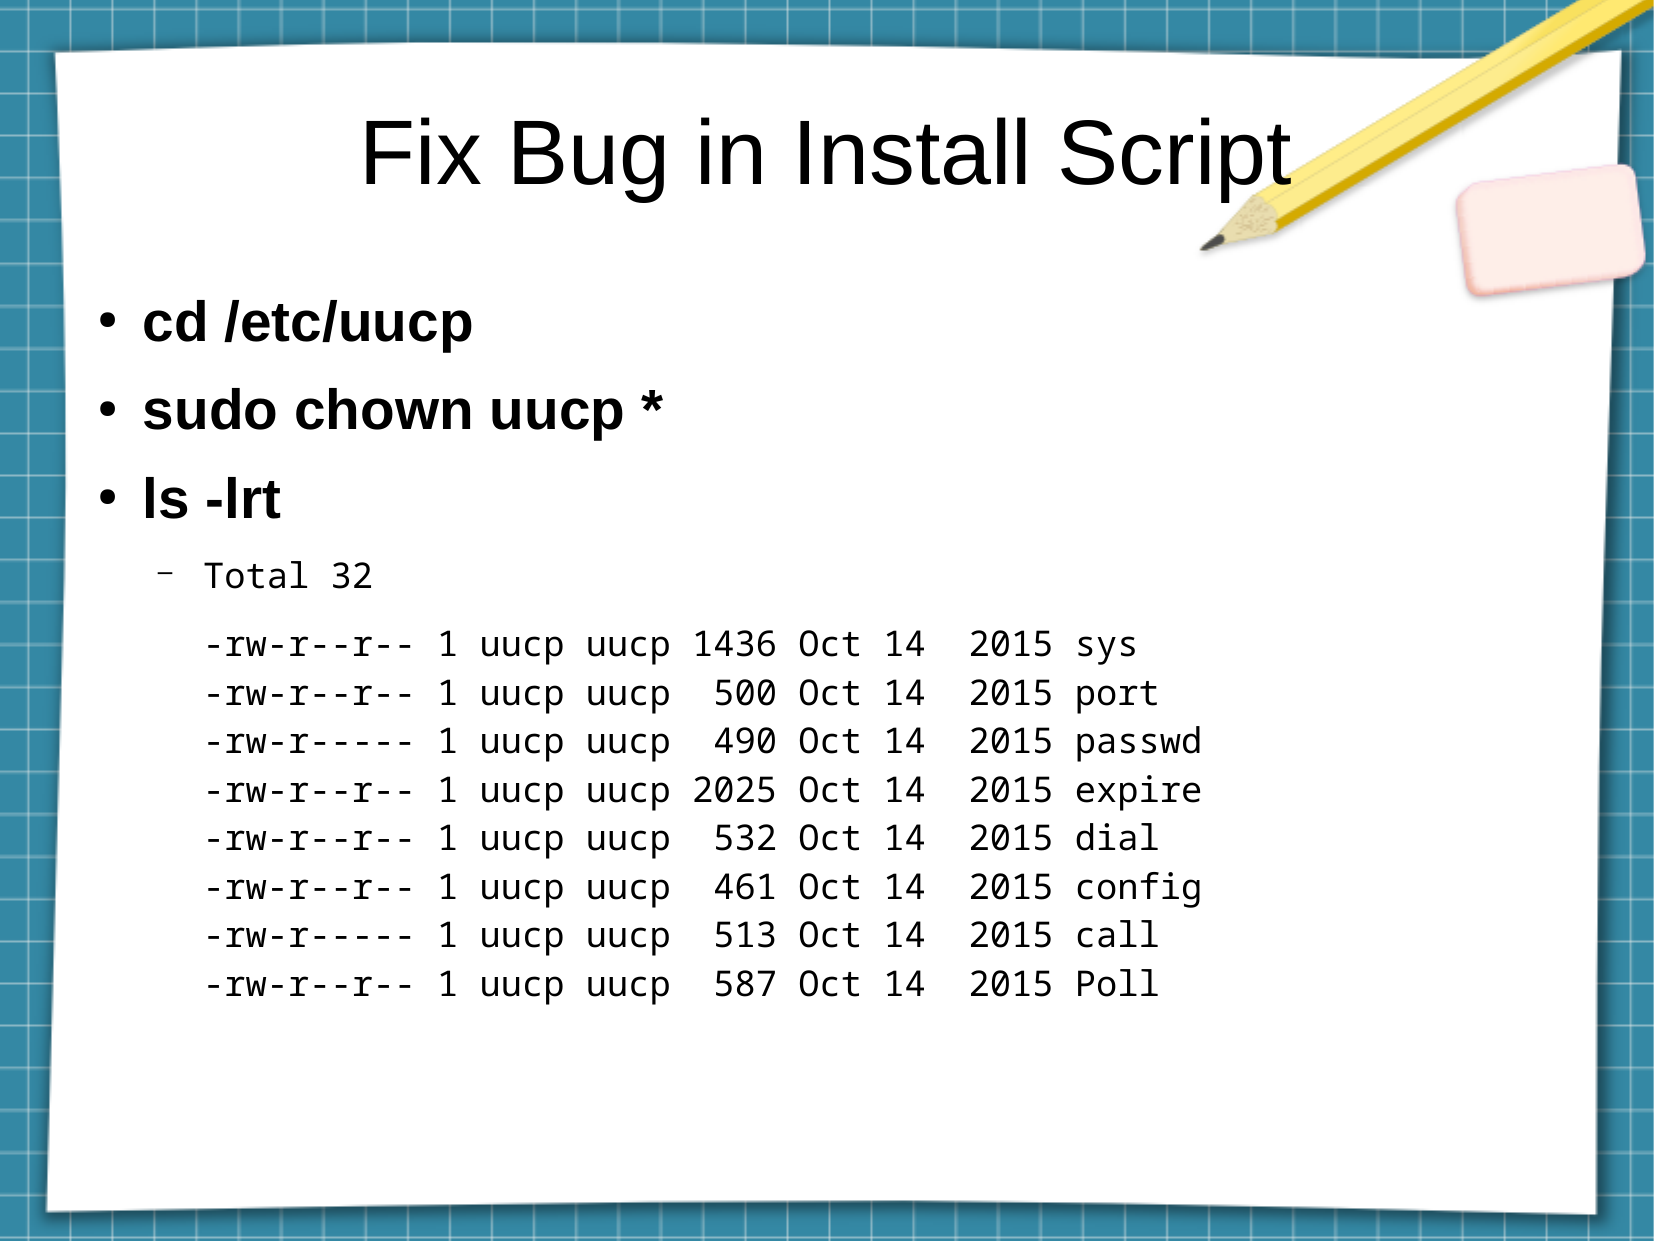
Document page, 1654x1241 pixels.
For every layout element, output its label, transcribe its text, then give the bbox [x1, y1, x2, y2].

picture [0, 0, 1654, 1241]
title Fix Bug in Install Script [82, 49, 1571, 257]
list cd /etc/uucp sudo chown uucp * ls -lrt Total 32 -rw-r--r-- 1 uucp uucp 1436 Oct 14 2015 sys -rw-r--r-- 1 uucp uucp 500 Oct 14 2015 port -rw-r----- 1 uucp uucp 490 Oct 14 2015 passwd -rw-r--r-- 1 uucp uucp 2025 Oct 14 2015 expire -rw-r--r-- 1 uucp uucp 532 Oct 14 2015 dial -rw-r--r-- 1 uucp uucp 461 Oct 14 2015 config -rw-r----- 1 uucp uucp 513 Oct 14 2015 call -rw-r--r-- 1 uucp uucp 587 Oct 14 2015 Poll [82, 290, 1571, 1010]
